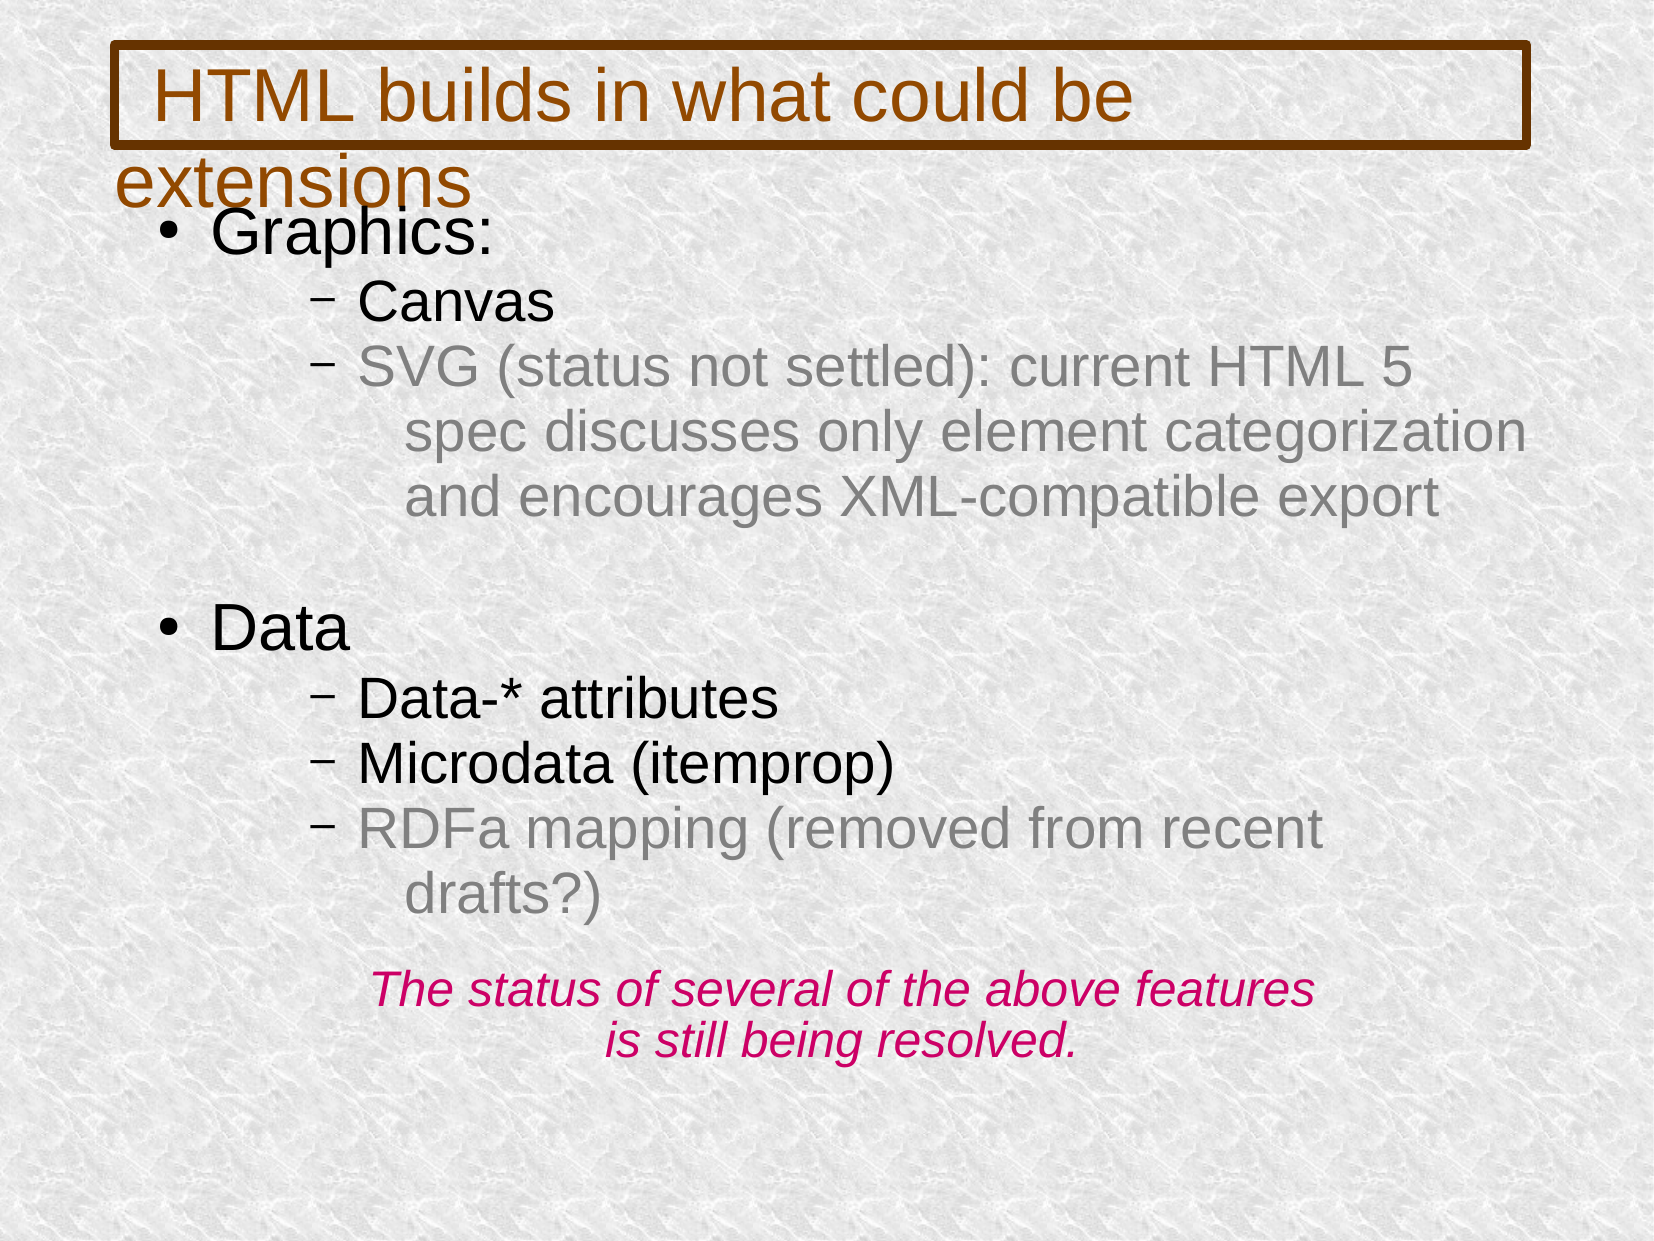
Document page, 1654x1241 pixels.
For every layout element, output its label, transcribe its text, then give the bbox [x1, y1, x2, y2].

title HTML builds in what could be extensions [114, 45, 1527, 146]
picture [0, 0, 1654, 1241]
text_box The status of several of the above features is still being resolved. [160, 957, 1525, 1084]
list Graphics: Canvas SVG (status not settled): current HTML 5 spec discusses only element categorization and encourages XML-compatible export Data Data-* attributes Microdata (itemprop) RDFa mapping (removed from recent drafts?) [121, 195, 1534, 903]
